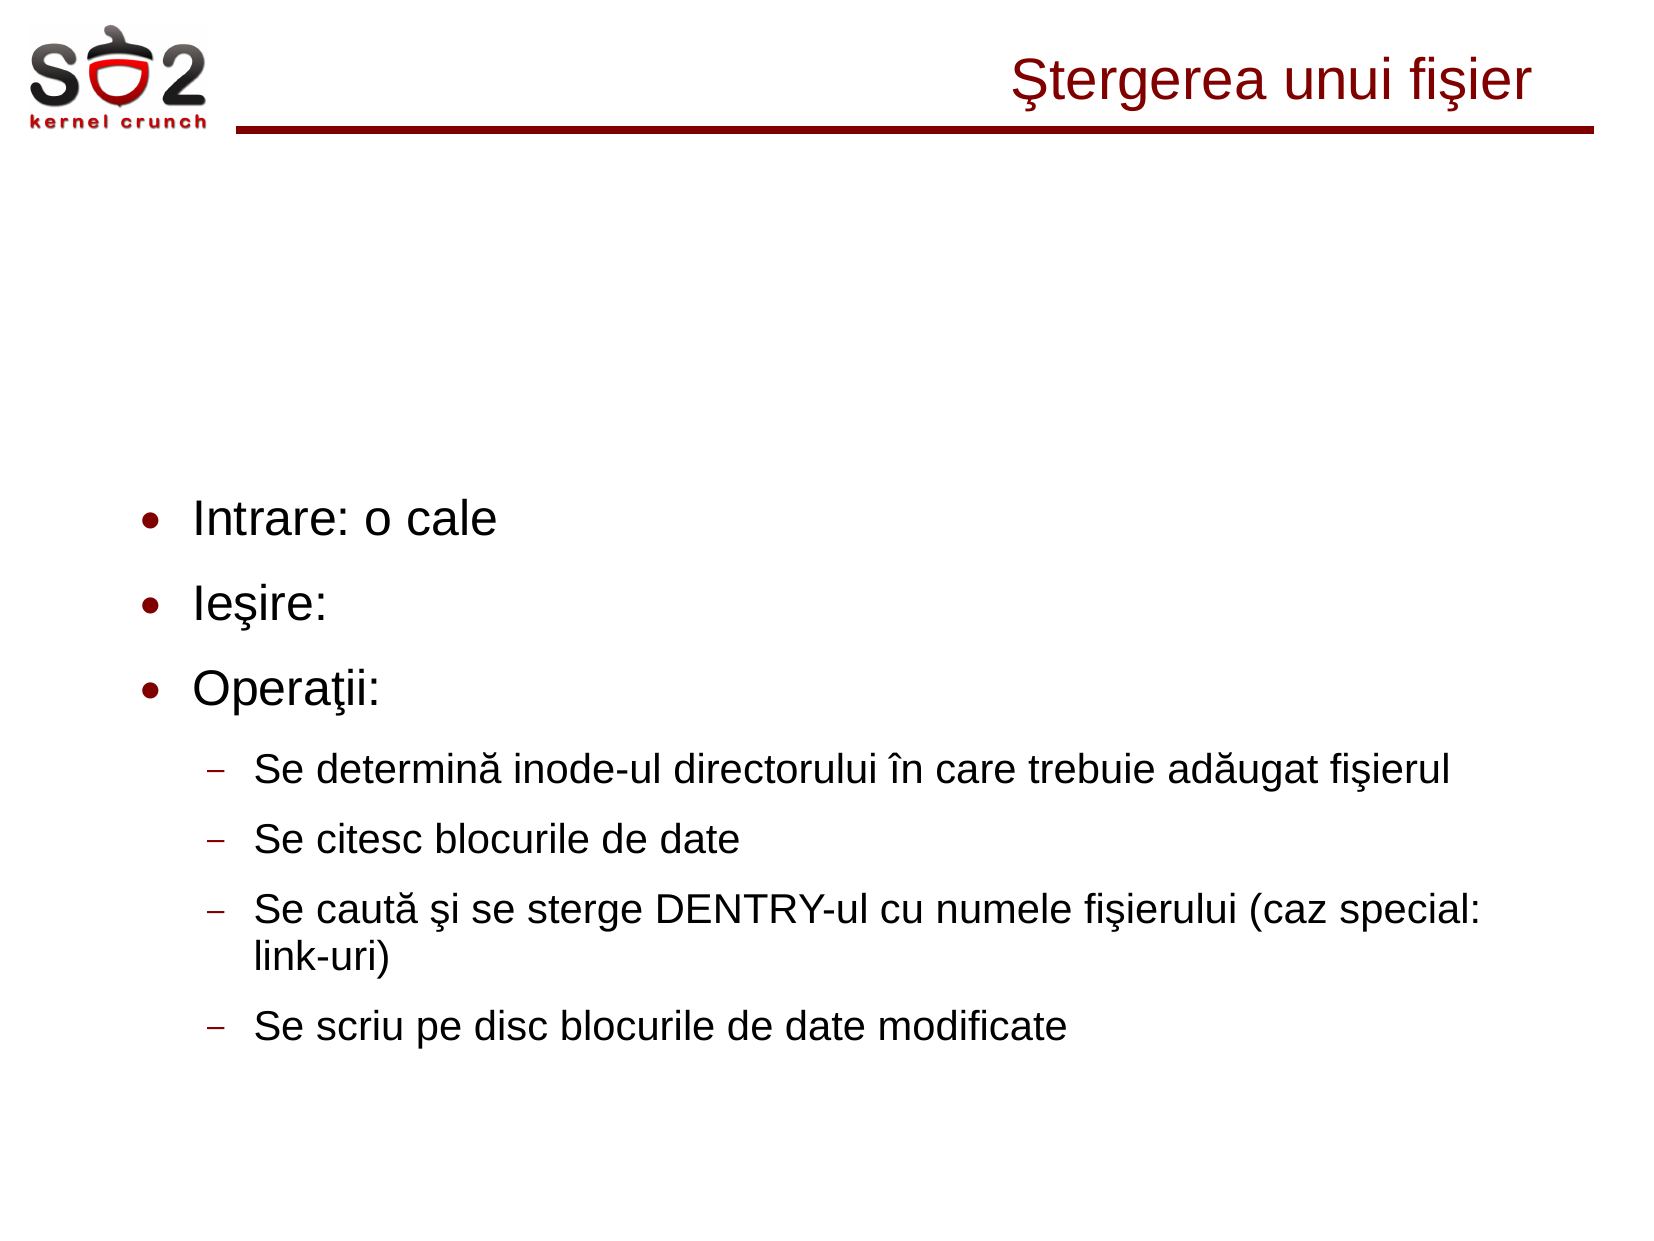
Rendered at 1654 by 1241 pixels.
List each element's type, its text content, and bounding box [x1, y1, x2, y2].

list Intrare: o cale Ieşire: Operaţii: Se determină inode-ul directorului în care trebuie adăugat fişierul Se citesc blocurile de date Se caută şi se sterge DENTRY-ul cu numele fişierului (caz special: link-uri) Se scriu pe disc blocurile de date modificate [121, 379, 1534, 1161]
picture [29, 23, 121, 130]
title Ştergerea unui fişier [121, 11, 1534, 148]
